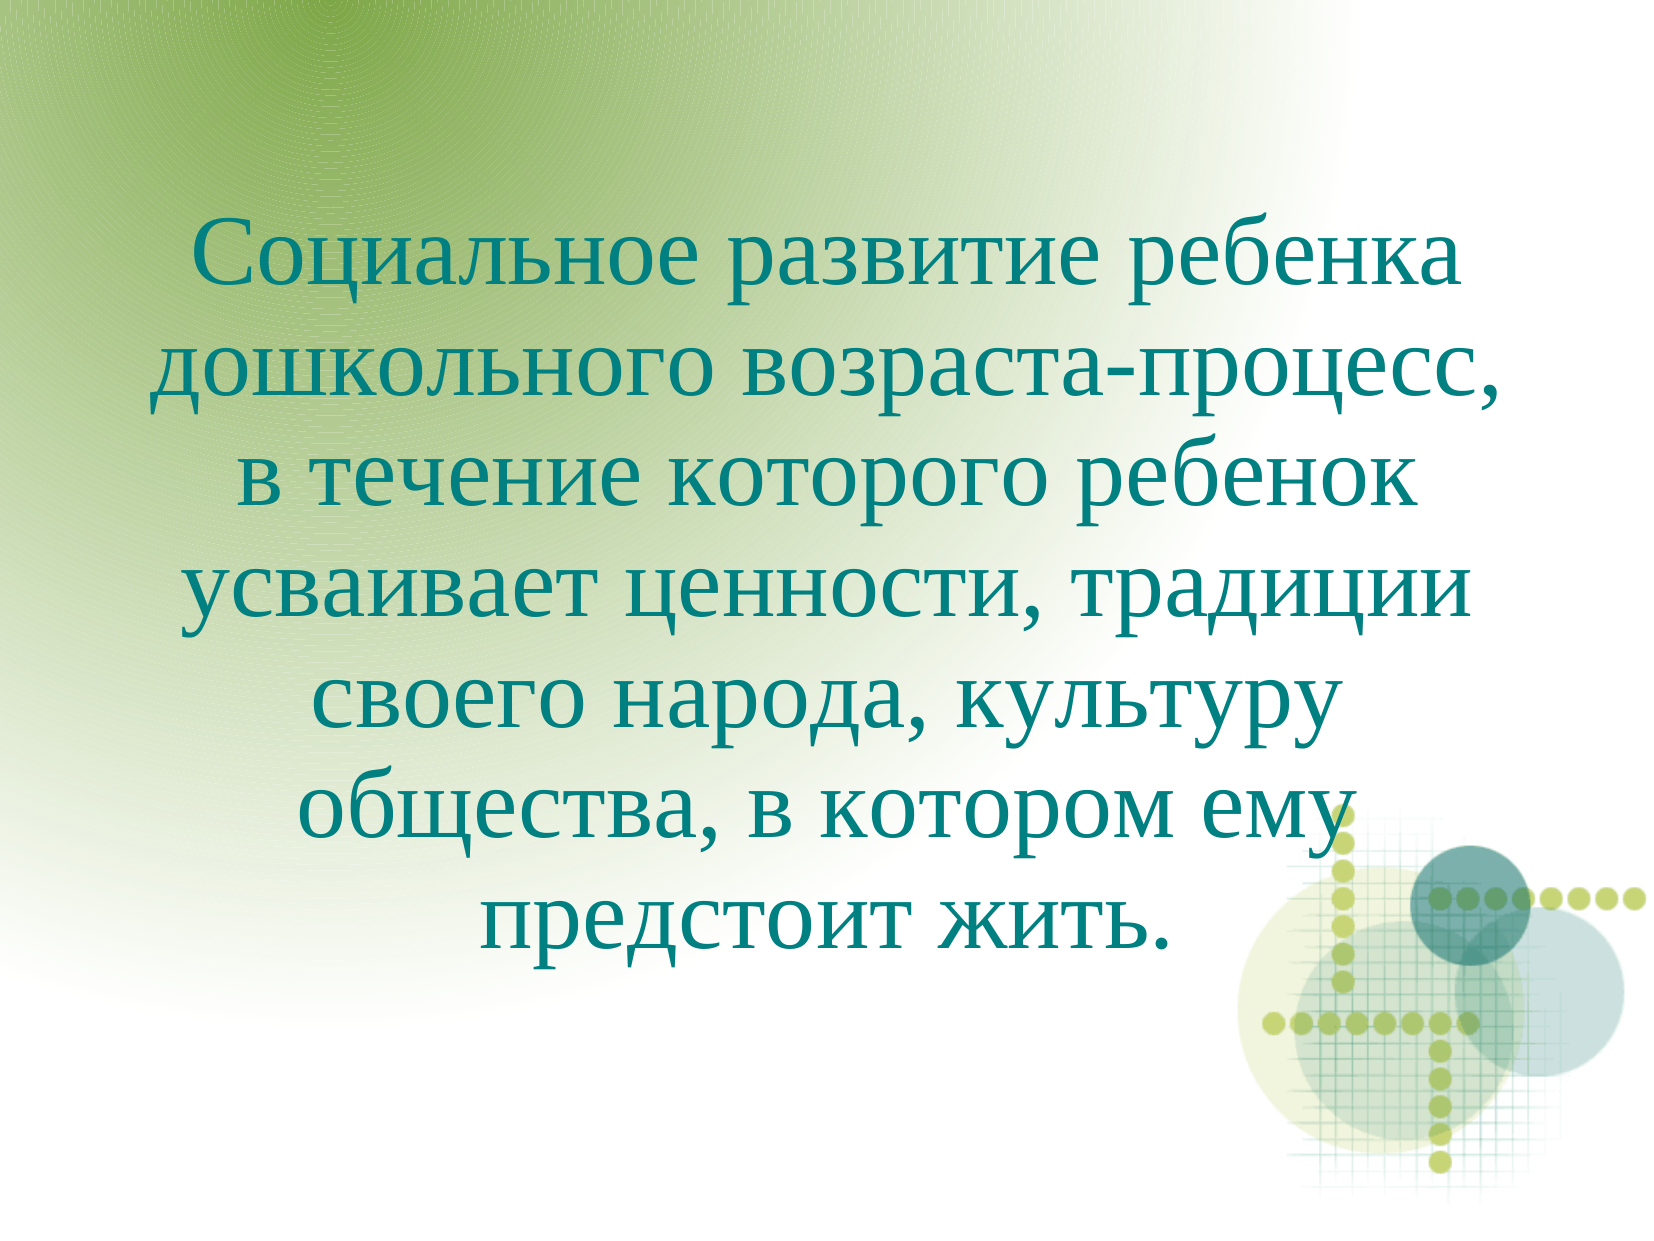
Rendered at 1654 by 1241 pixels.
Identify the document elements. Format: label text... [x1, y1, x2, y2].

picture [1224, 792, 1654, 1211]
subtitle Социальное развитие ребенка дошкольного возраста-процесс, в течение которого ребенок усваивает ценности, традиции своего народа, культуру общества, в котором ему предстоит жить. [121, 110, 1534, 1119]
